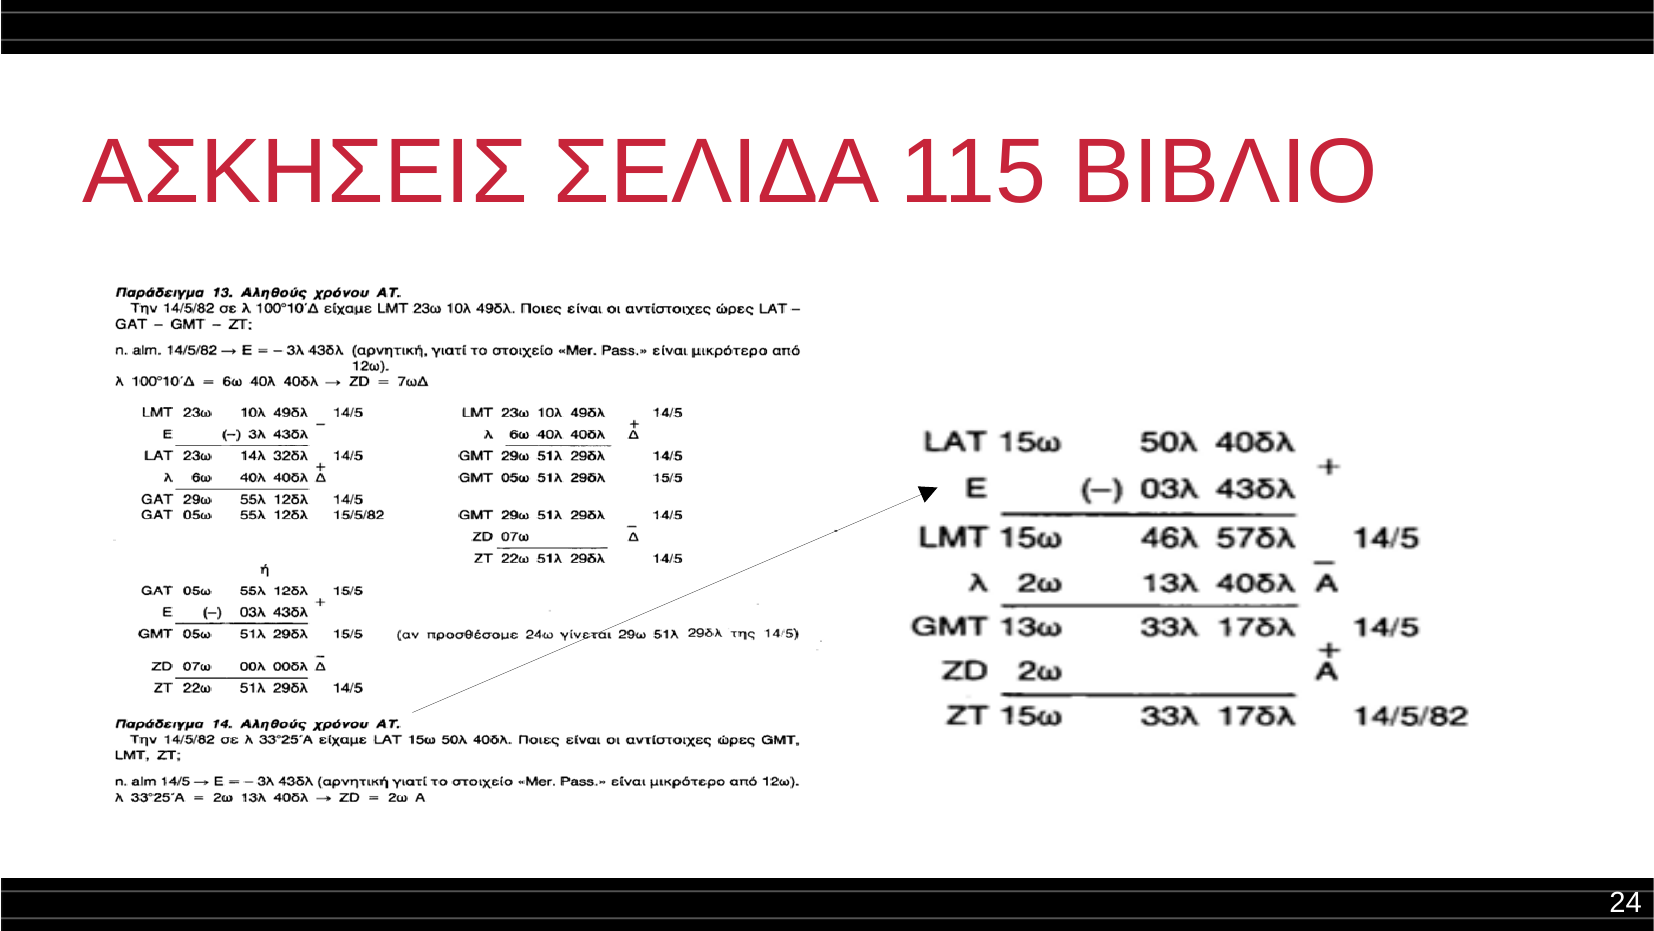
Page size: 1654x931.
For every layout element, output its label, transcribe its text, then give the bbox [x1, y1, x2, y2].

title AΣΚΗΣΕΙΣ ΣΕΛΙΔΑ 115 ΒΙΒΛΙΟ [82, 92, 1571, 249]
picture [1, 878, 1654, 931]
picture [1, 0, 1654, 54]
picture [75, 271, 863, 826]
picture [879, 412, 1538, 757]
